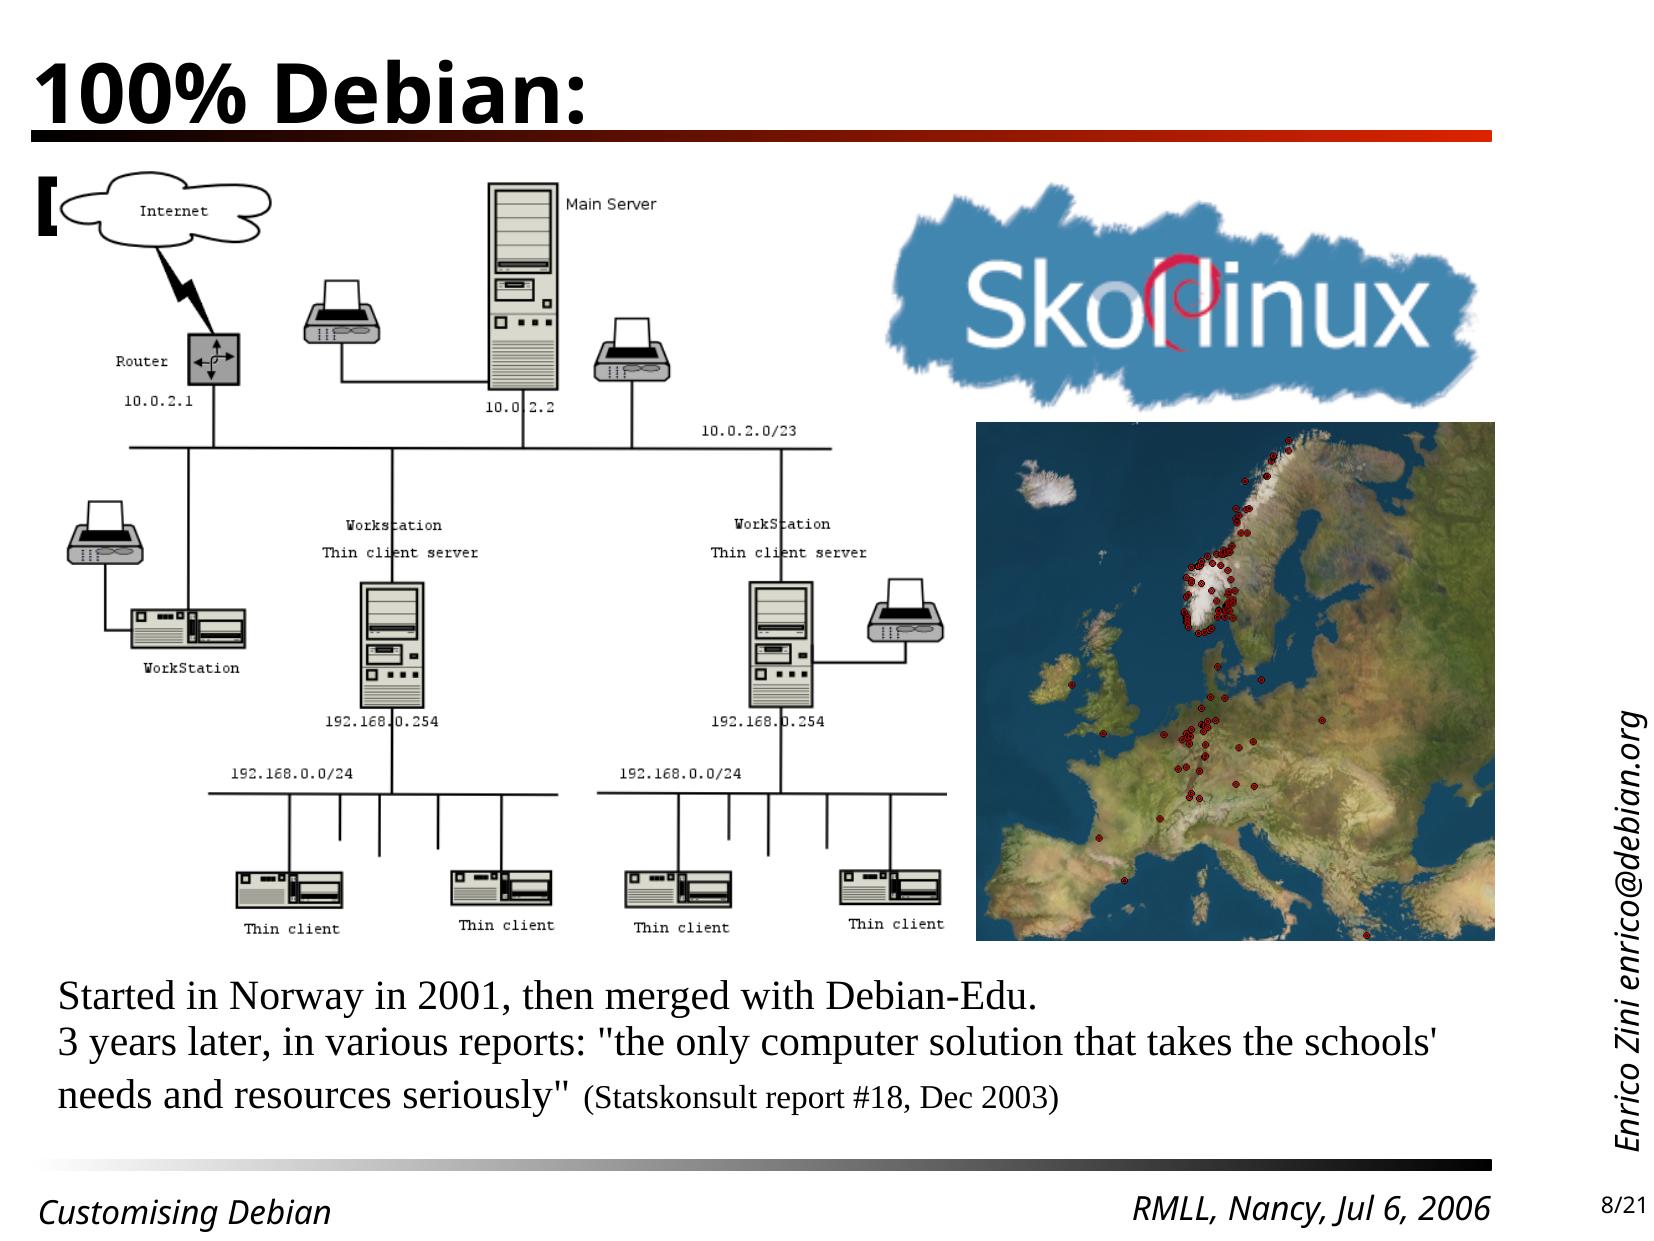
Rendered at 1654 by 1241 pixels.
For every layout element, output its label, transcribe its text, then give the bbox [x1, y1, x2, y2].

text_box 100% Debian: DebianEdu/Skolelinux [31, 34, 1495, 170]
picture [57, 170, 1495, 945]
picture [976, 422, 1495, 941]
text_box Started in Norway in 2001, then merged with Debian-Edu. 3 years later, in various reports: "the only computer solution that takes the schools' needs and resources seriously" (Statskonsult report #18, Dec 2003) [57, 971, 1495, 1166]
